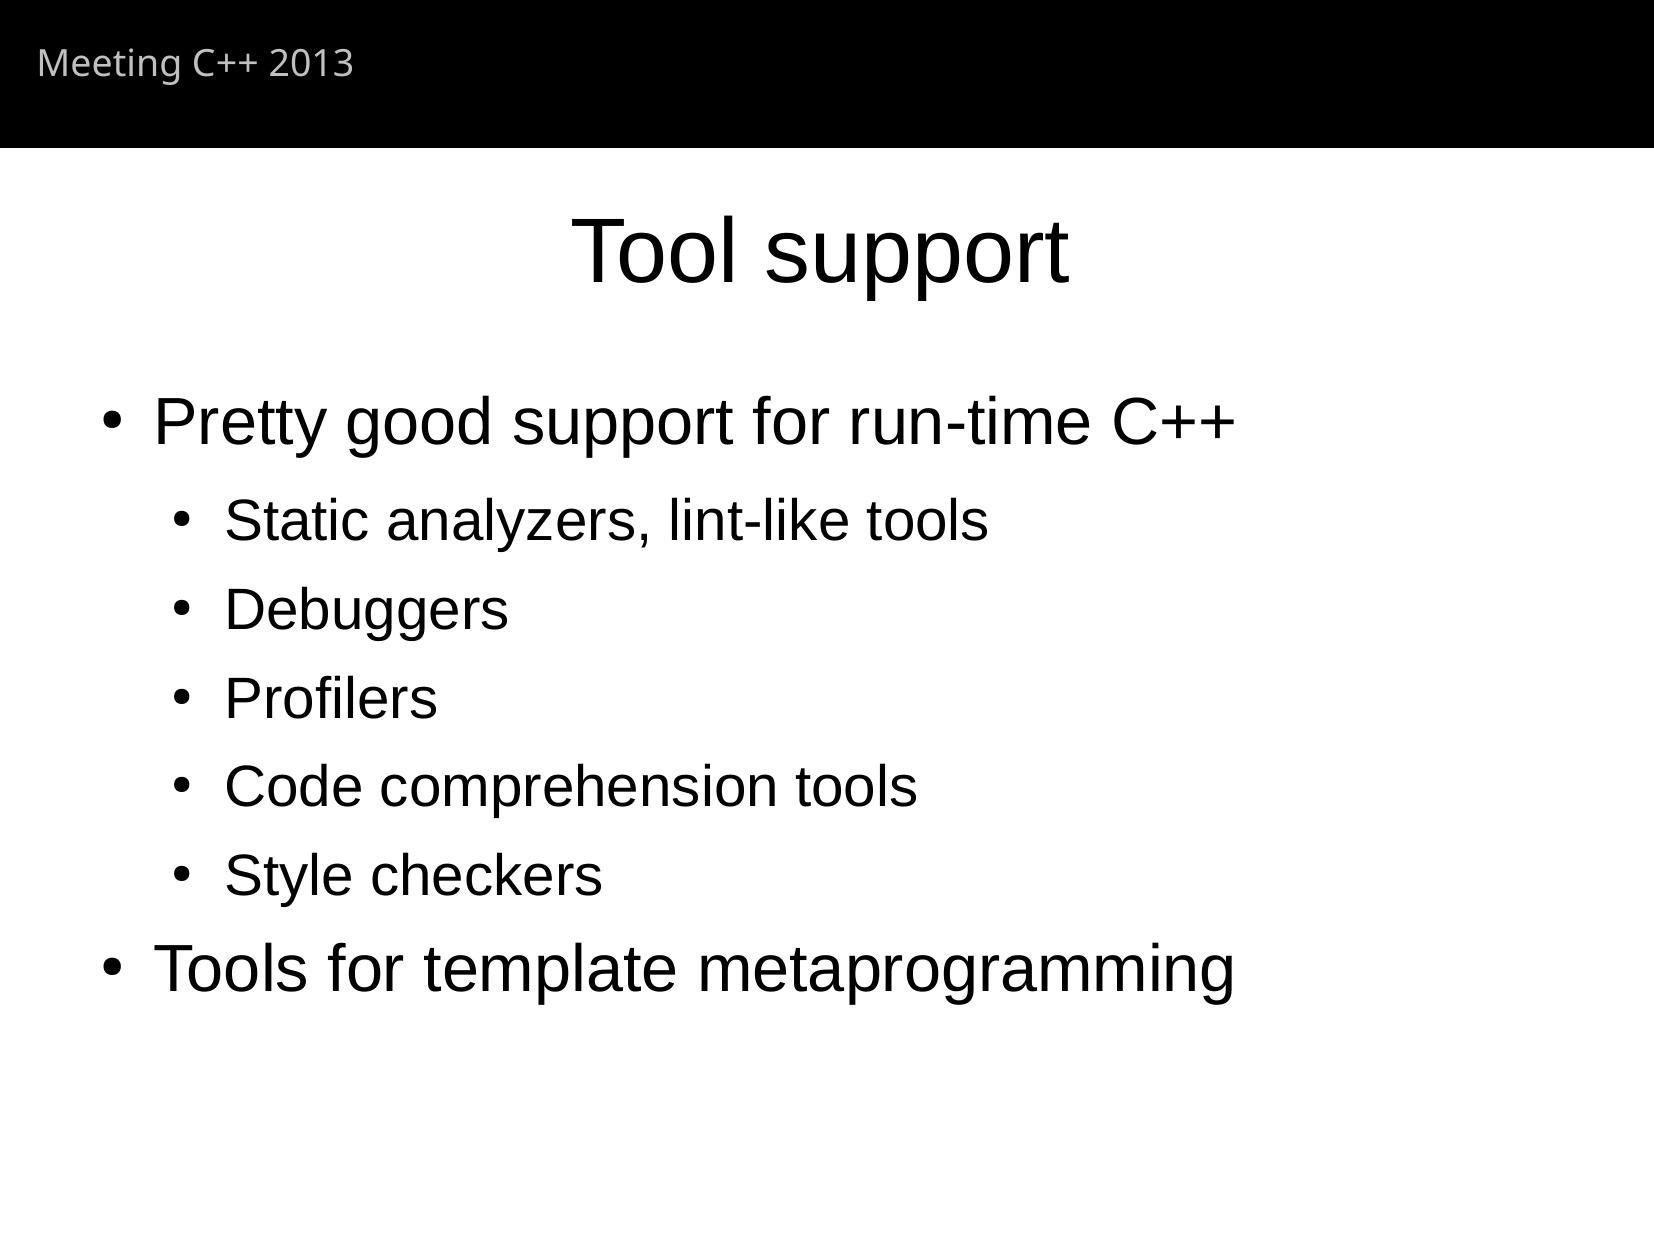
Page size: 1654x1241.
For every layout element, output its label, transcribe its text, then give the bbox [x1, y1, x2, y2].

list Pretty good support for run-time C++ Static analyzers, lint-like tools Debuggers Profilers Code comprehension tools Style checkers Tools for template metaprogramming [82, 383, 1571, 1104]
title Tool support [76, 147, 1565, 355]
